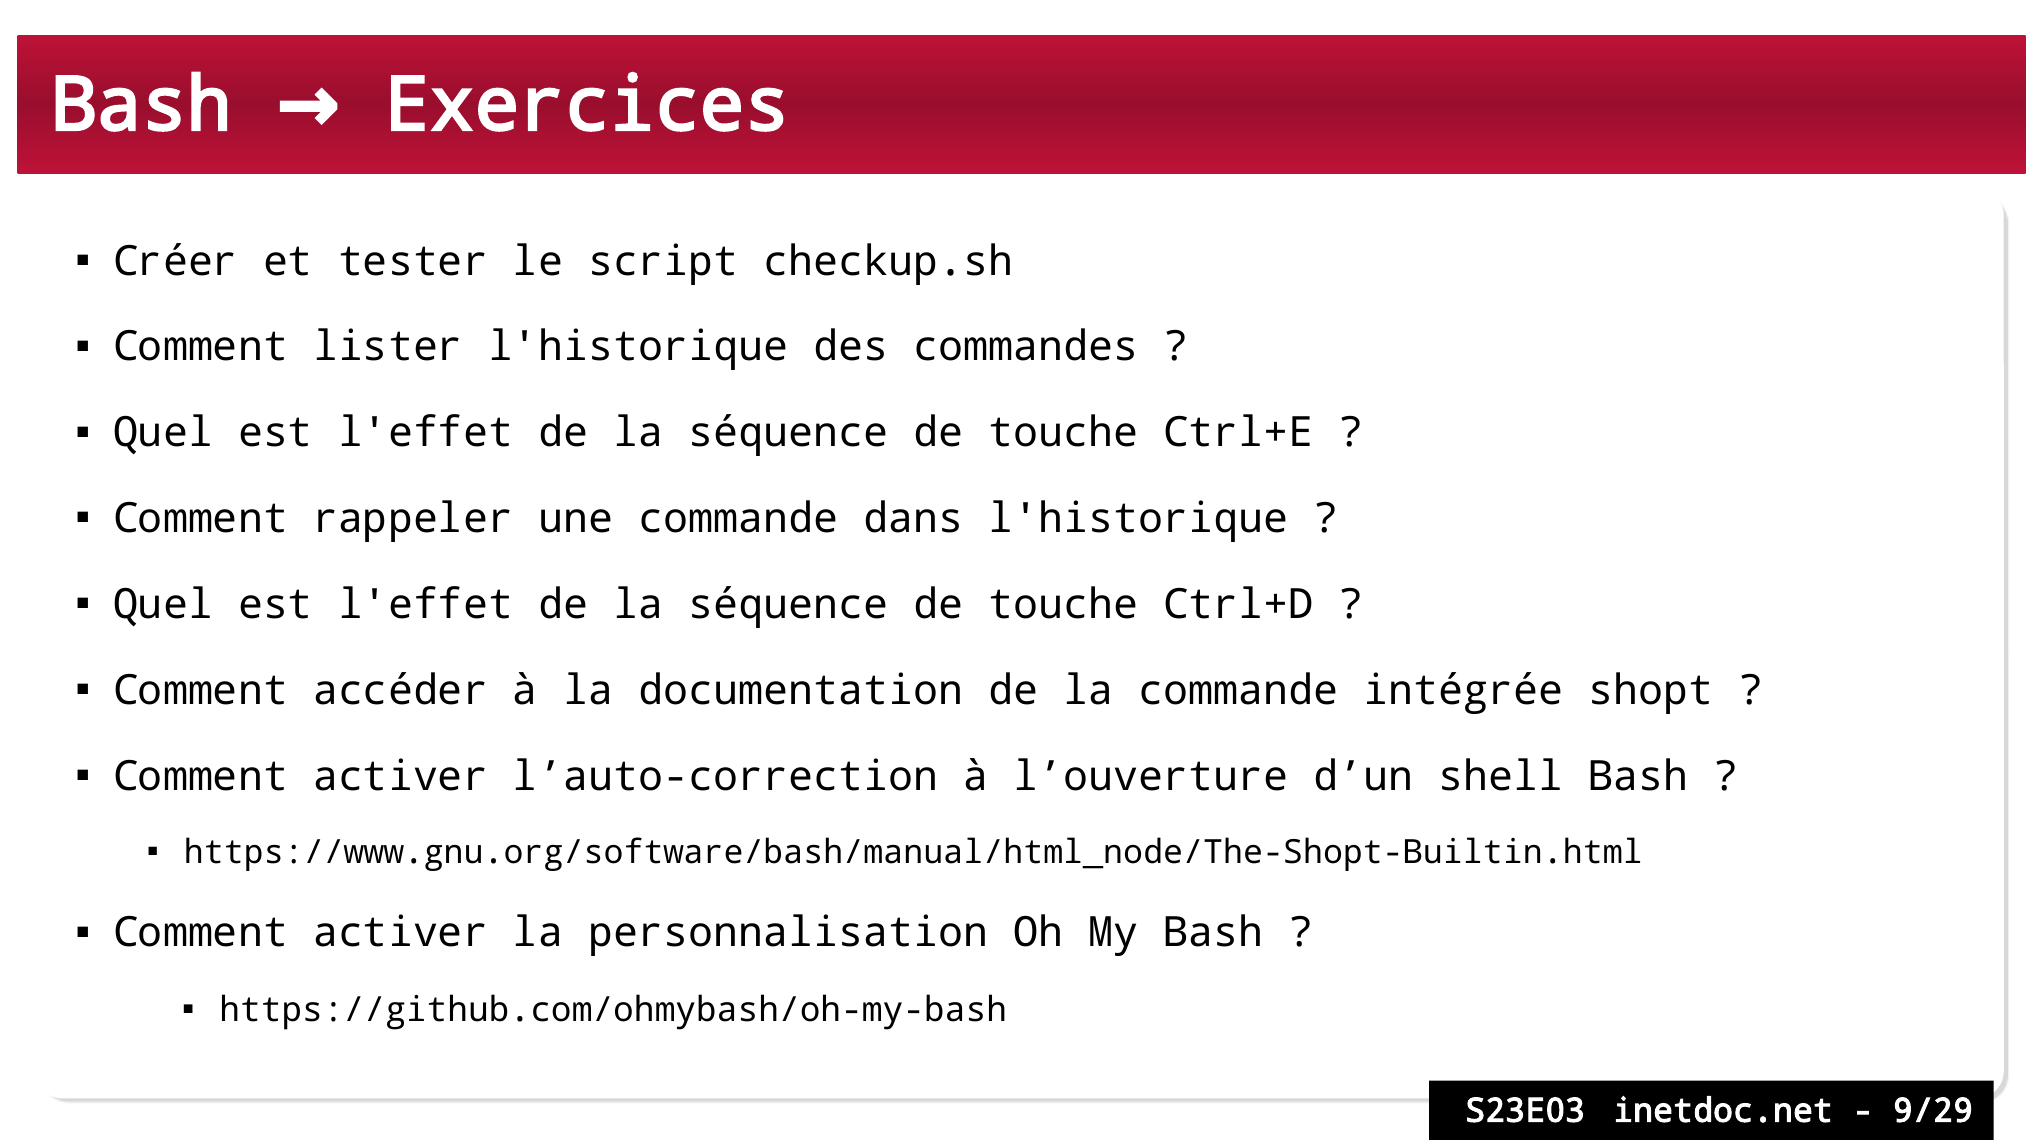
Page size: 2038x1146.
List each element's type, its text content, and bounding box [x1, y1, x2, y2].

text_box S23E03 inetdoc.net - <numéro>/29 [1429, 1080, 1994, 1140]
text_box Bash → Exercices [17, 35, 2026, 174]
text_box Créer et tester le script checkup.sh Comment lister l'historique des commandes ? Quel est l'effet de la séquence de touche Ctrl+E ? Comment rappeler une commande dans l'historique ? Quel est l'effet de la séquence de touche Ctrl+D ? Comment accéder à la documentation de la commande intégrée shopt ? Comment activer l’auto-correction à l’ouverture d’un shell Bash ? https://www.gnu.org/software/bash/manual/html_node/The-Shopt-Builtin.html Comment activer la personnalisation Oh My Bash ? https://github.com/ohmybash/oh-my-bash [35, 188, 2004, 1099]
